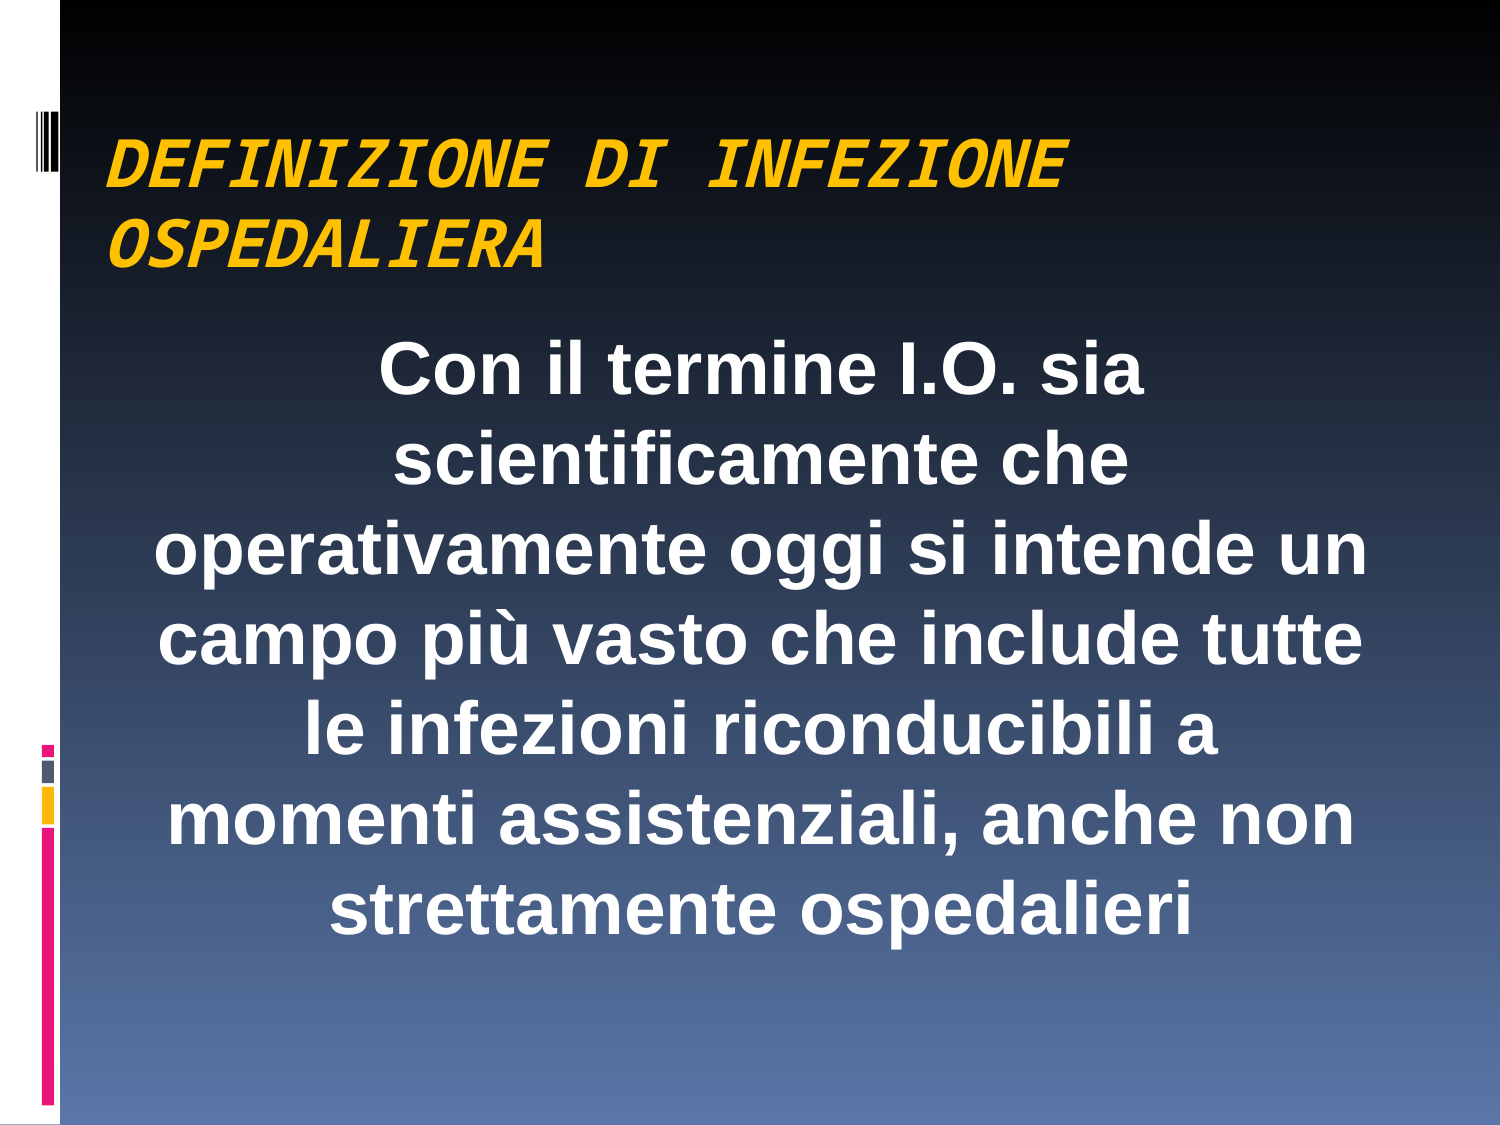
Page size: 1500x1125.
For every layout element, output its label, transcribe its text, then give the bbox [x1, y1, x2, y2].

title DEFINIZIONE DI INFEZIONE OSPEDALIERA [88, 113, 1425, 268]
text_box Con il termine I.O. sia scientificamente che operativamente oggi si intende un campo più vasto che include tutte le infezioni riconducibili a momenti assistenziali, anche non strettamente ospedalieri [135, 267, 1388, 958]
